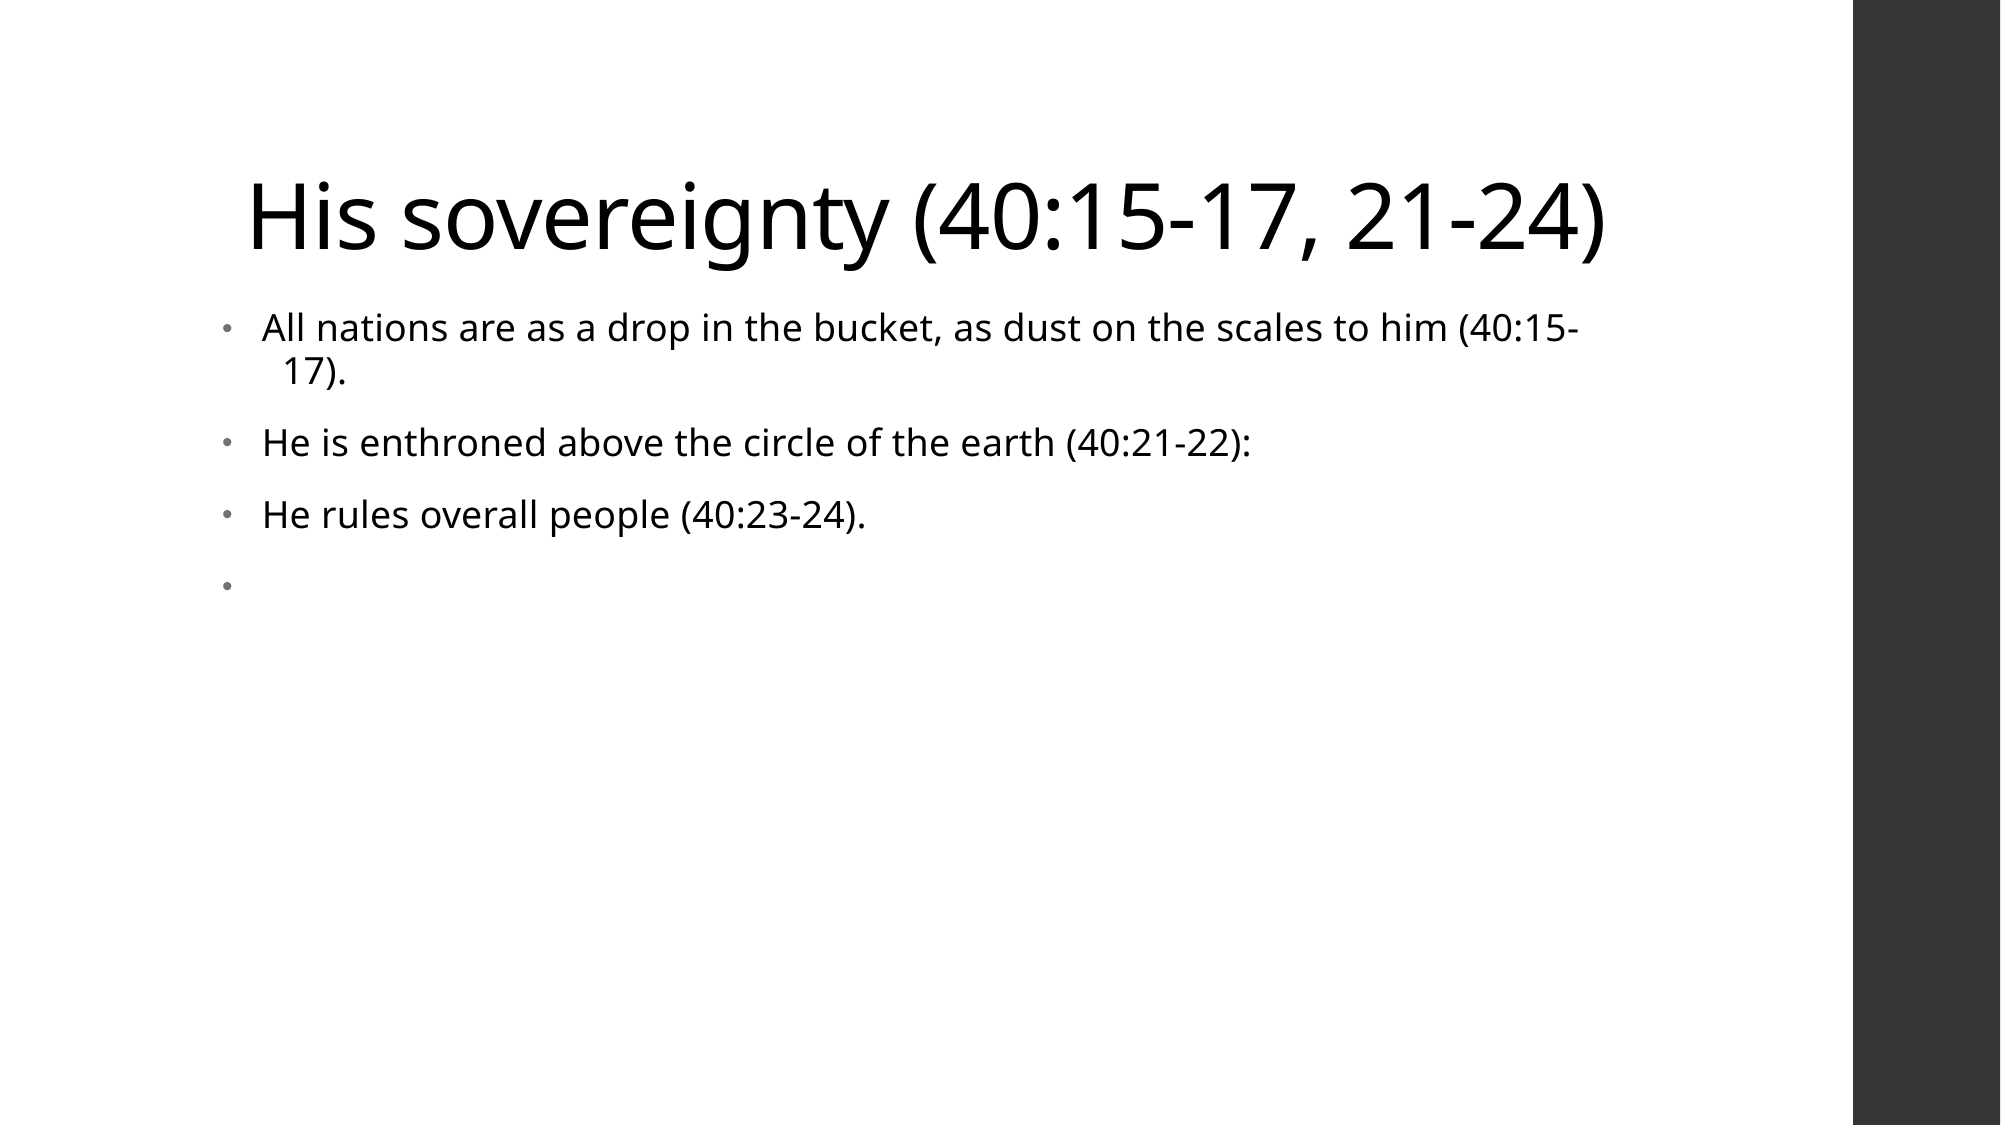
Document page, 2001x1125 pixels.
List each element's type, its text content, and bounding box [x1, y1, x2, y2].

list All nations are as a drop in the bucket, as dust on the scales to him (40:15-17). He is enthroned above the circle of the earth (40:21-22): He rules overall people (40:23-24). [206, 299, 1617, 1014]
title His sovereignty (40:15-17, 21-24) [206, 60, 1797, 278]
